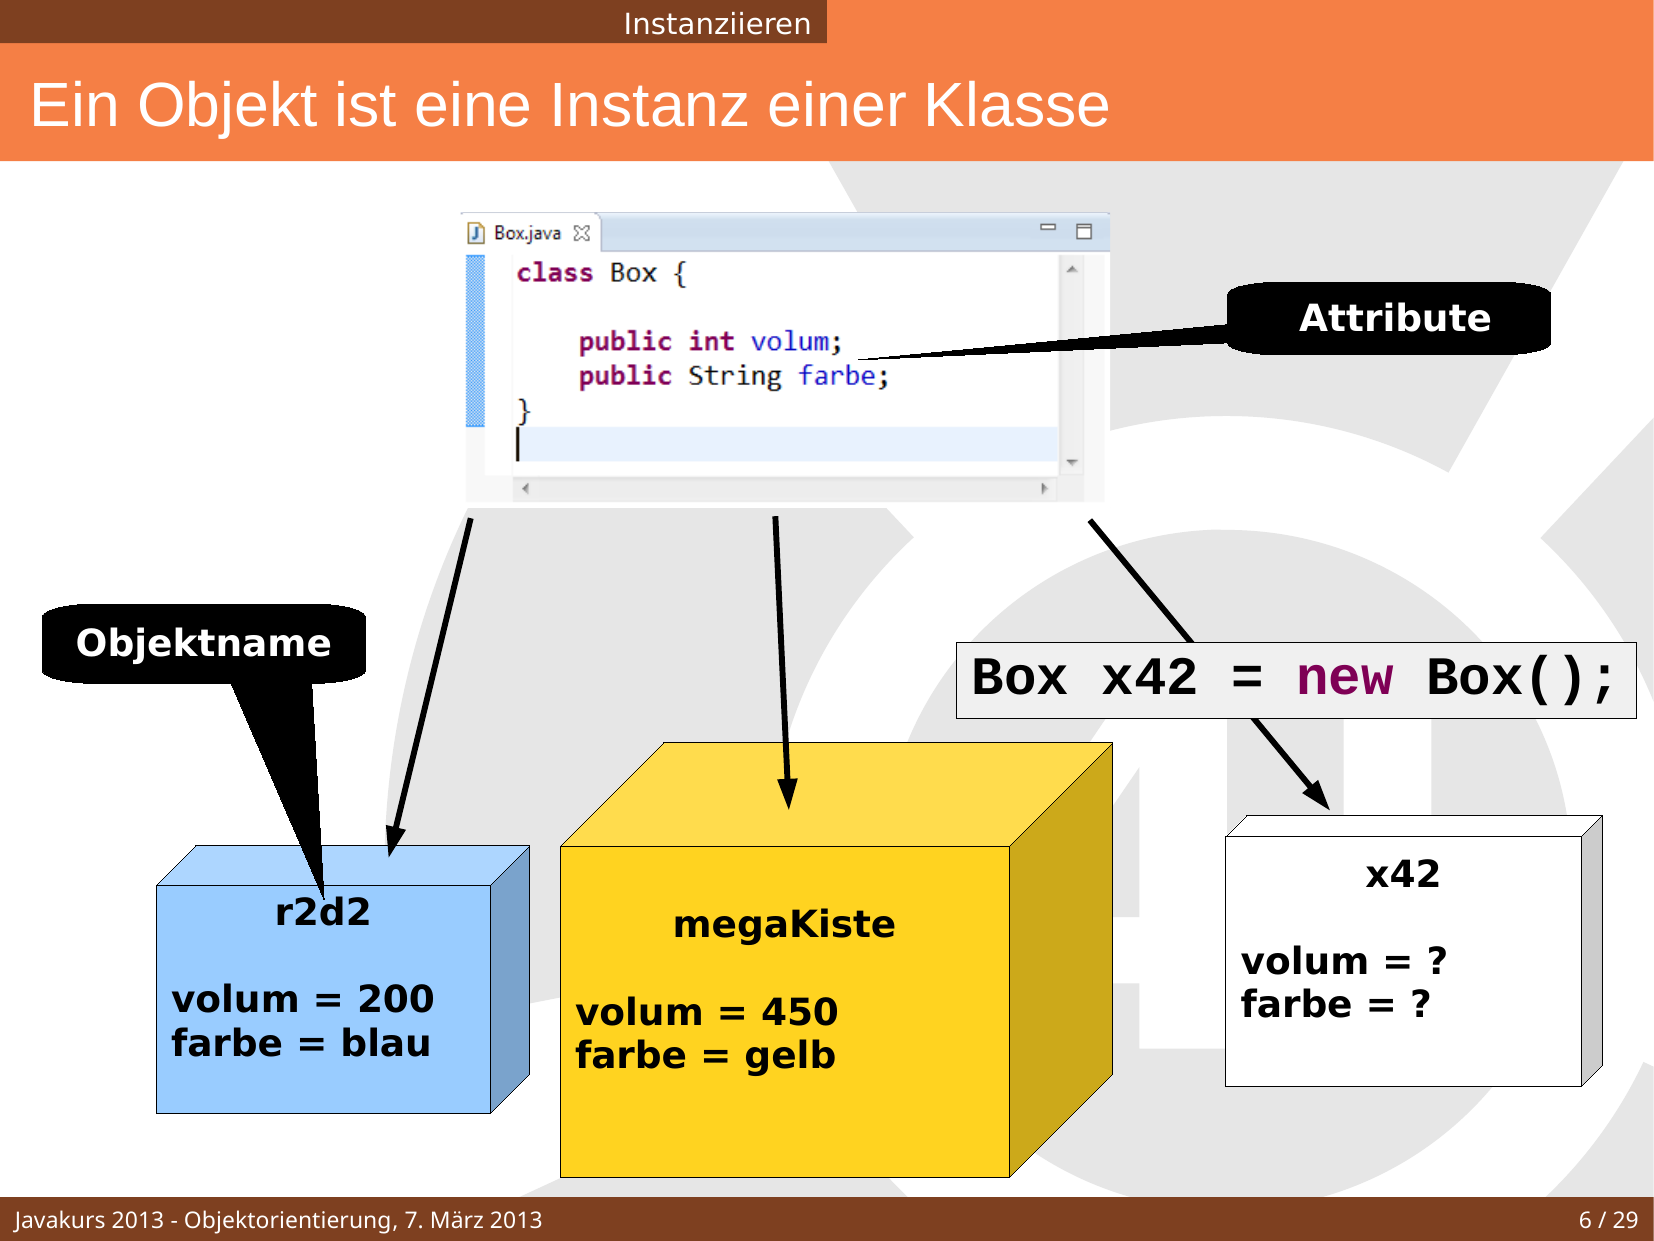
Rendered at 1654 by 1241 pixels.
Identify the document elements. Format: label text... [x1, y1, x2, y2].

text_box Instanziieren [29, 0, 827, 50]
picture [460, 212, 1111, 508]
text_box Objektname [42, 604, 366, 900]
title Ein Objekt ist eine Instanz einer Klasse [29, 67, 1595, 143]
text_box Attribute [858, 282, 1551, 360]
text_box r2d2 volum = 200 farbe = blau [156, 886, 490, 1114]
text_box megaKiste volum = 450 farbe = gelb [560, 847, 1009, 1178]
text_box Box x42 = new Box(); [956, 642, 1637, 719]
text_box x42 volum = ? farbe = ? [1225, 837, 1581, 1087]
